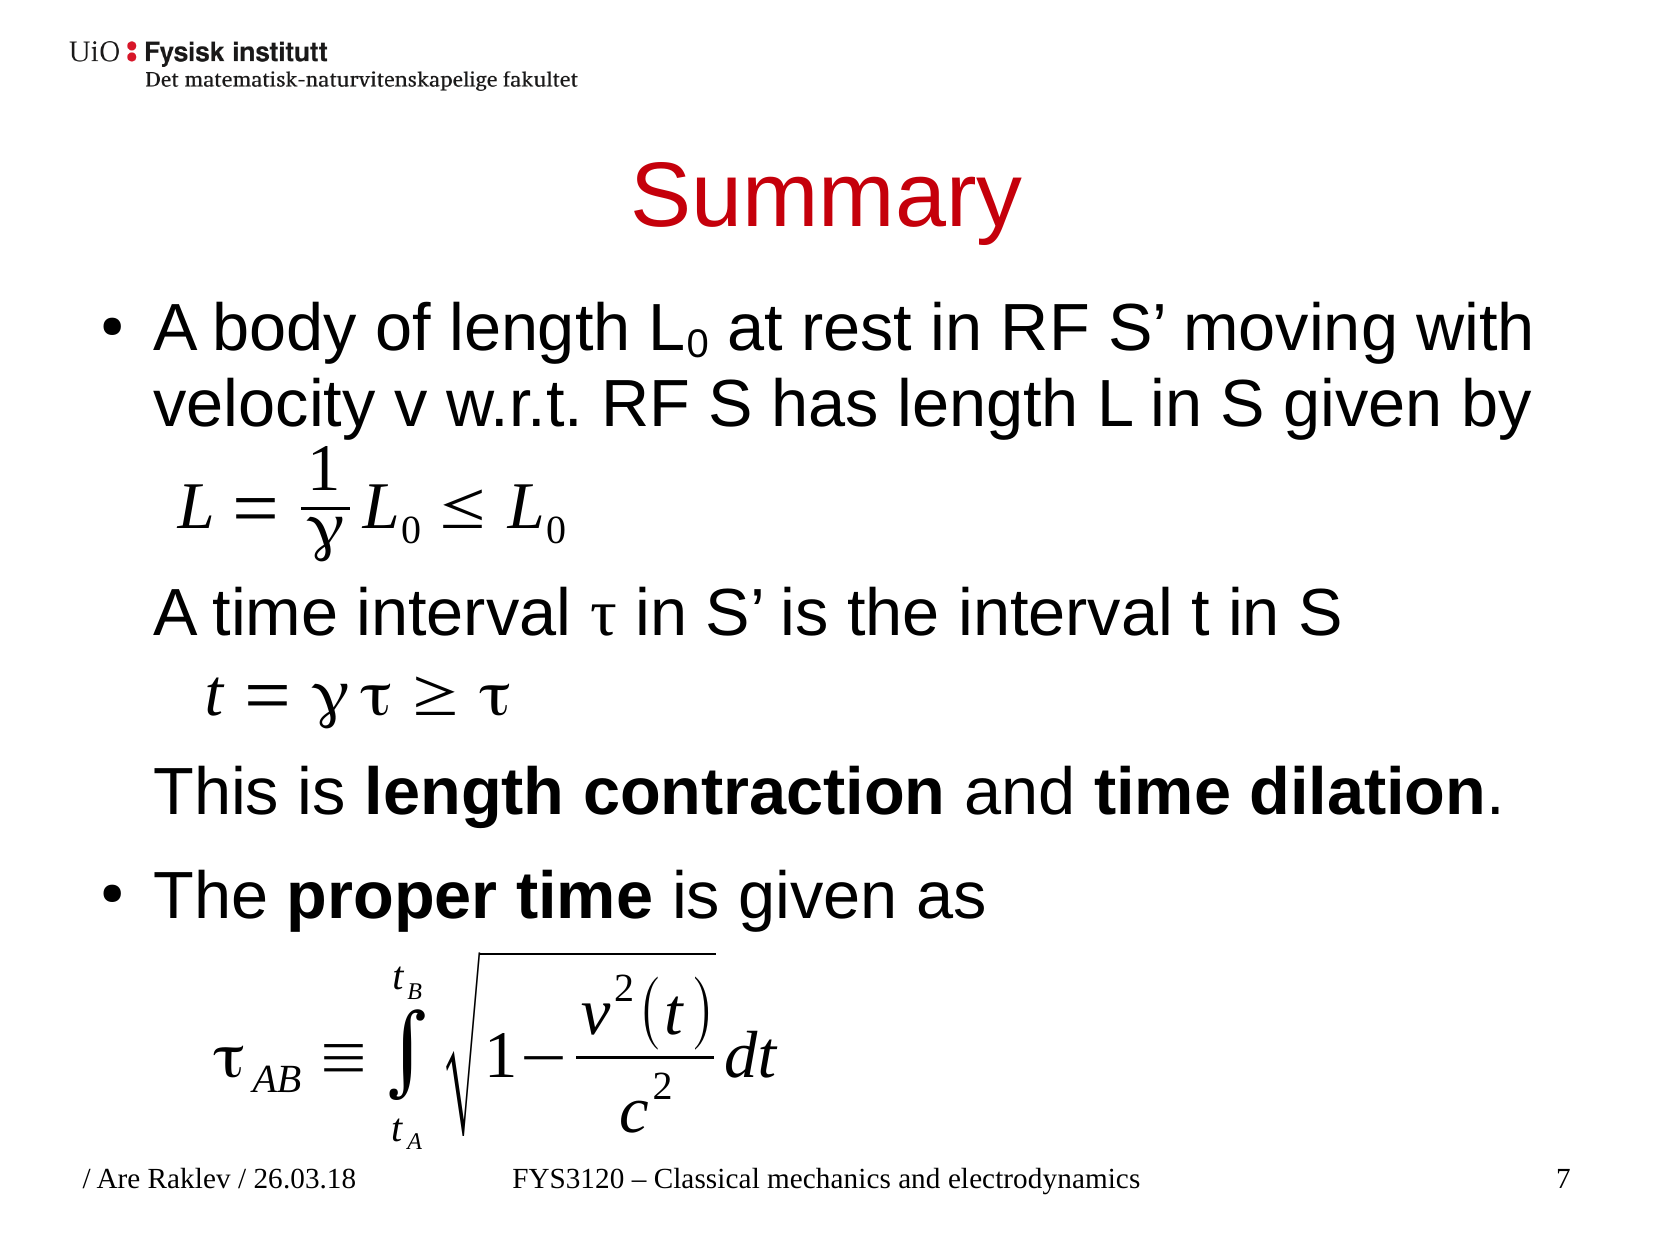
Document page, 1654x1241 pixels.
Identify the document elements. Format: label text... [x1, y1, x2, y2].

chart [205, 949, 788, 1156]
picture [68, 37, 581, 93]
list A body of length L0 at rest in RF S’ moving with velocity v w.r.t. RF S has length L in S given by A time interval τ in S’ is the interval t in S This is length contraction and time dilation. The proper time is given as [82, 290, 1613, 1147]
chart [167, 430, 573, 566]
title Summary [82, 90, 1571, 290]
chart [198, 655, 520, 732]
